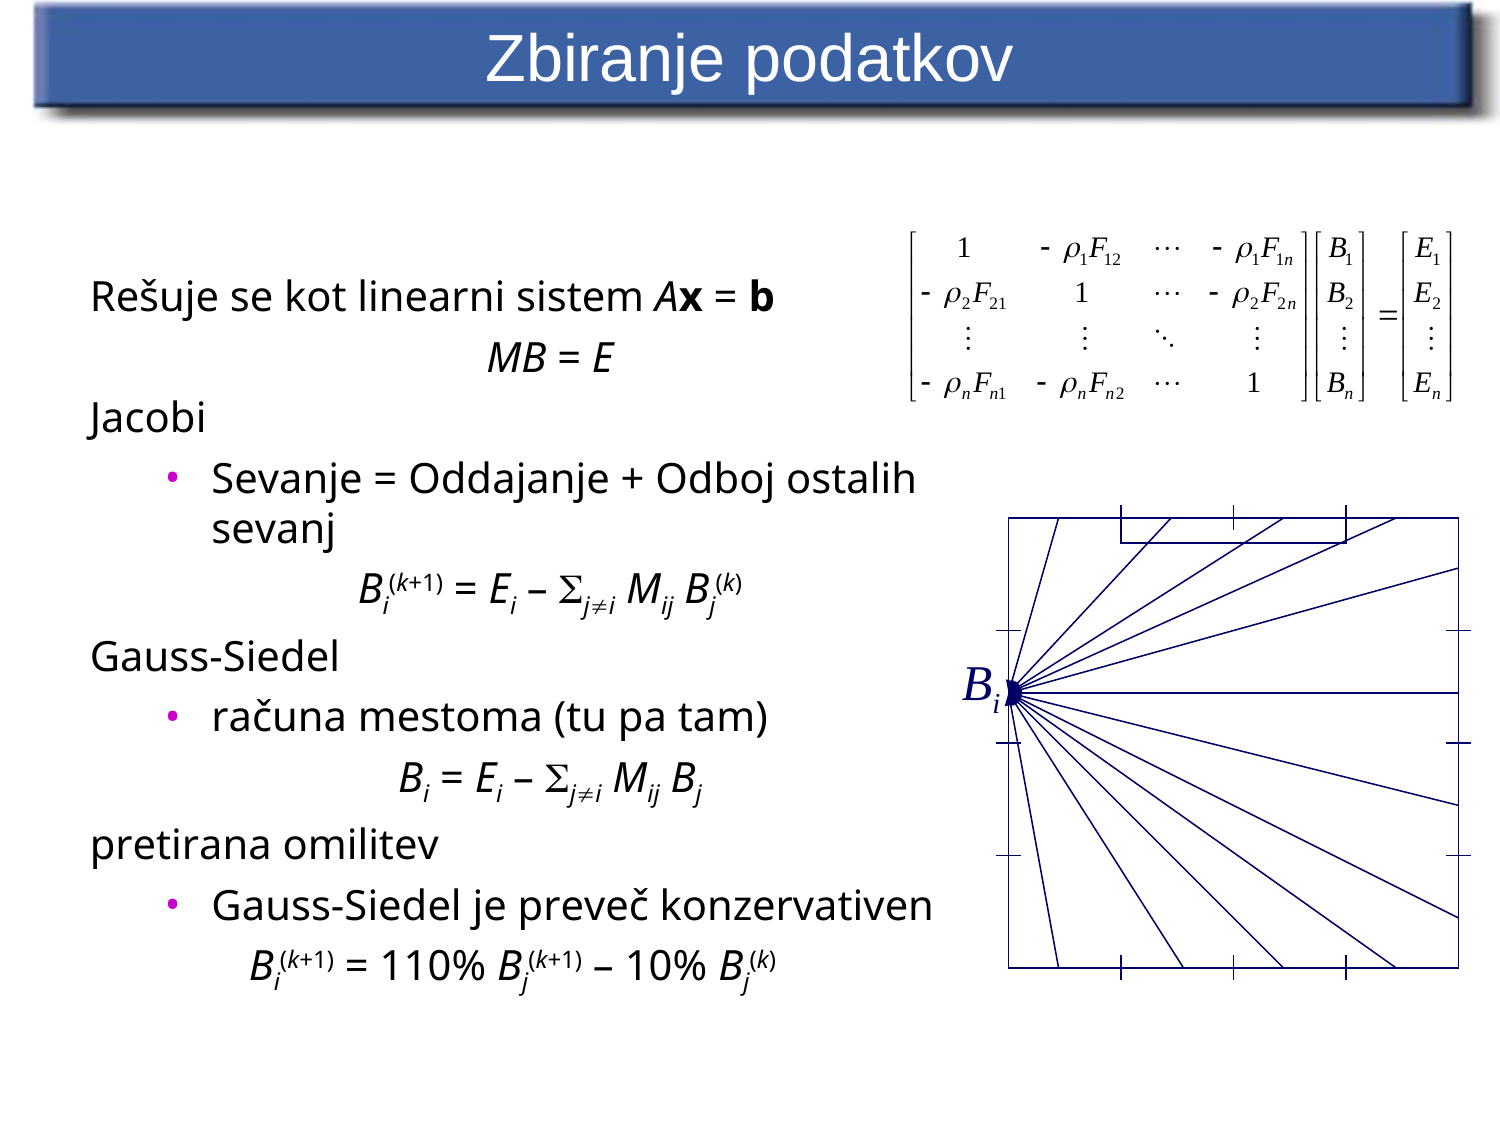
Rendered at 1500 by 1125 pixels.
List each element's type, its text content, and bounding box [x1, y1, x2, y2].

chart [903, 225, 1464, 410]
title Zbiranje podatkov [112, 0, 1388, 103]
picture [32, 0, 1500, 127]
text_box Bi [947, 642, 1016, 727]
list Rešuje se kot linearni sistem Ax = b MB = E Jacobi Sevanje = Oddajanje + Odboj ostalih sevanj Bi(k+1) = Ei – ji Mij Bj(k) Gauss-Siedel računa mestoma (tu pa tam) Bi = Ei – ji Mij Bj pretirana omilitev Gauss-Siedel je preveč konzervativen Bi(k+1) = 110% Bj(k+1) – 10% Bj(k) [74, 262, 950, 1125]
